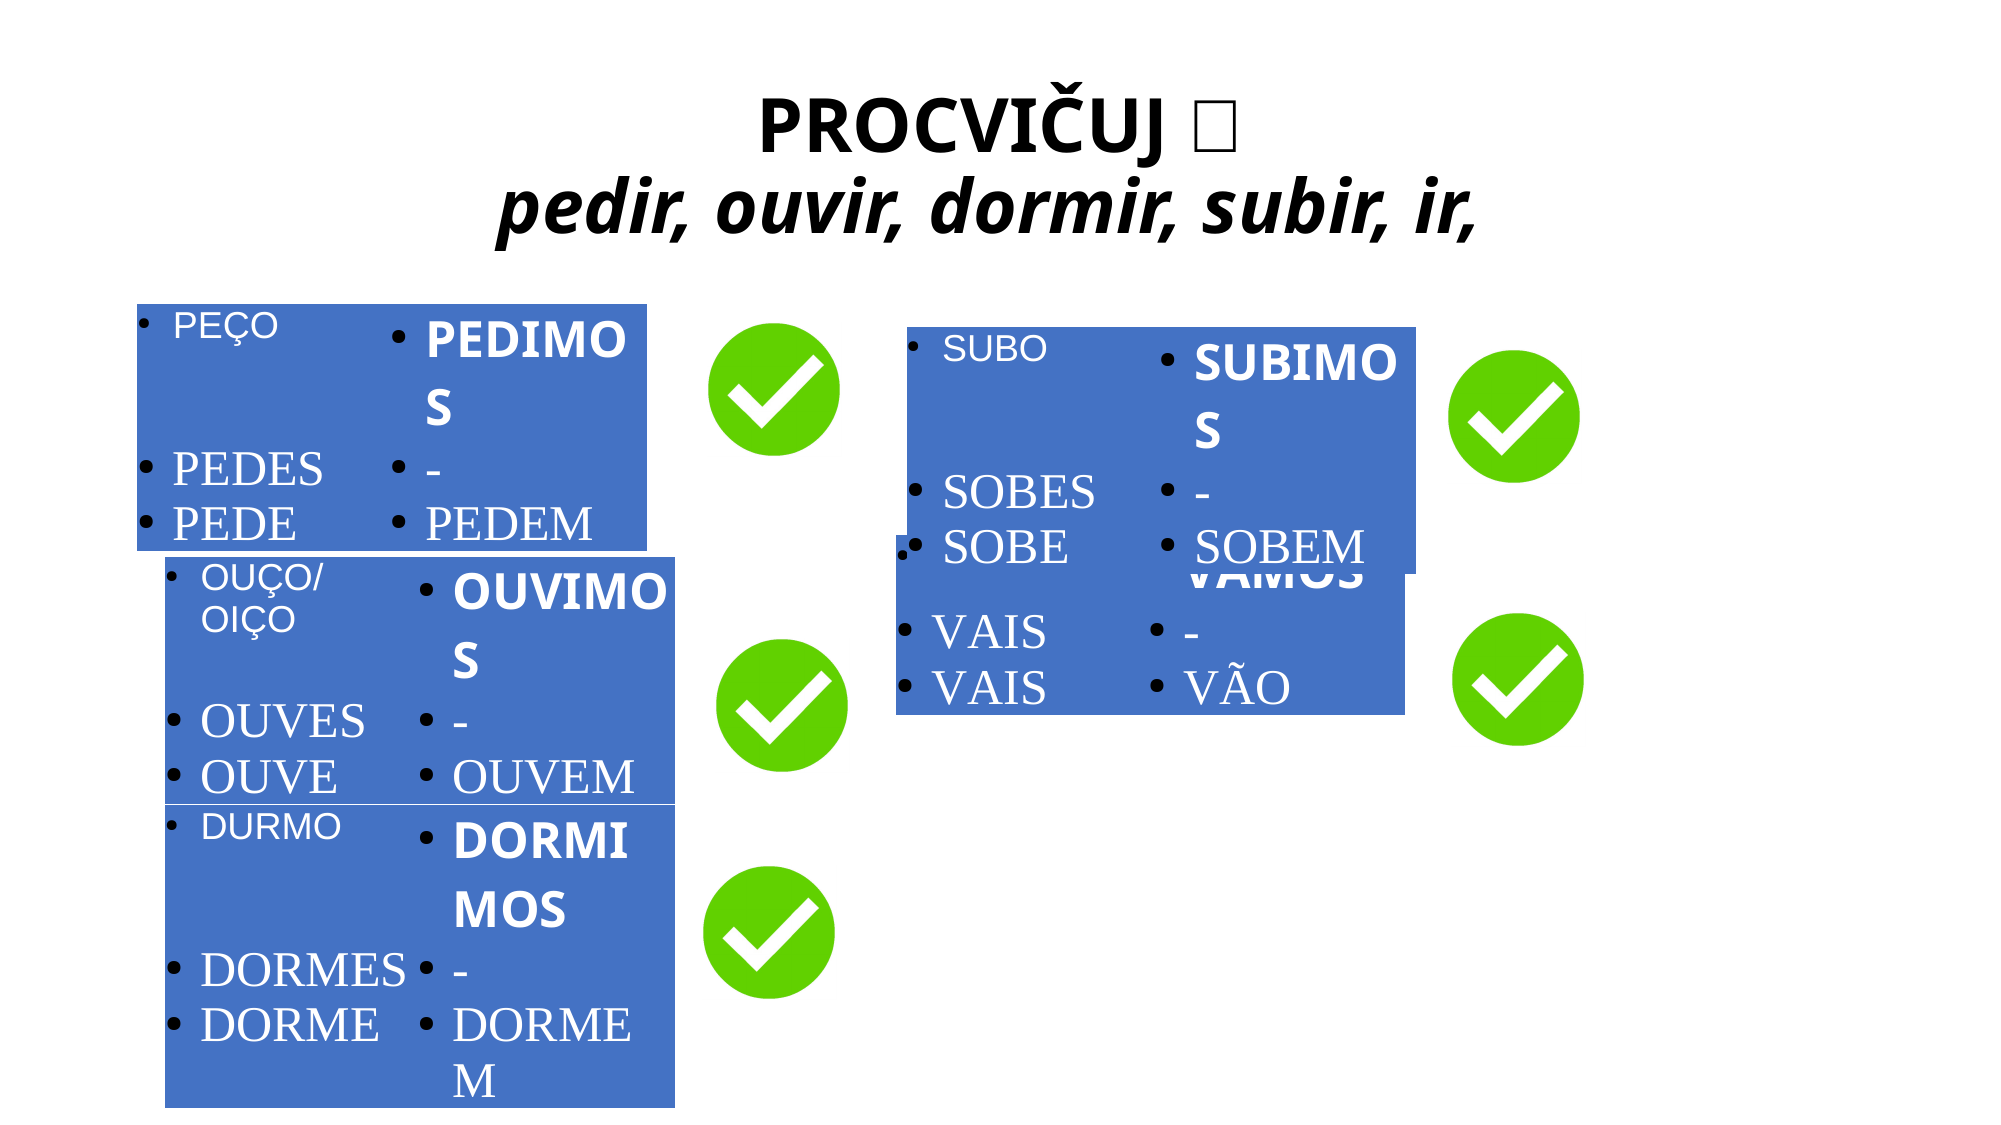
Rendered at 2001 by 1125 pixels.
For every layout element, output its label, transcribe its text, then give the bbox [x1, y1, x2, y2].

table_header OUVIMOS [417, 557, 675, 693]
table_cell OUVEM [417, 749, 675, 804]
table_cell OUVE [165, 749, 417, 804]
table_cell - [417, 942, 675, 997]
table_header SUBIMOS [1159, 327, 1416, 464]
table_header VOU [896, 535, 1148, 604]
table_header VAMOS [1308, 574, 1326, 582]
table_cell SOBE [907, 519, 1159, 574]
picture [1447, 349, 1582, 485]
table_cell VAIS [896, 660, 1148, 715]
table_cell - [417, 693, 675, 749]
picture [707, 322, 842, 457]
table_cell DORMES [165, 942, 417, 997]
picture [702, 865, 837, 1000]
table_cell PEDEM [390, 496, 647, 551]
table_header PEDIMOS [390, 304, 647, 441]
table_cell SOBEM [1159, 519, 1416, 574]
table_cell - [1148, 604, 1405, 660]
table_cell PEDE [137, 496, 390, 551]
table_header PEÇO [137, 304, 390, 441]
table_header OUÇO/OIÇO [165, 557, 417, 693]
table_cell - [390, 441, 647, 496]
table_cell OUVES [165, 693, 417, 749]
table_cell SOBES [907, 464, 1159, 519]
picture [715, 638, 850, 773]
table_cell - [1159, 464, 1416, 519]
table_header VAMOS [1148, 574, 1405, 604]
table_cell VAIS [896, 604, 1148, 660]
table_cell DORME [165, 997, 417, 1108]
table_cell VÃO [1148, 660, 1405, 715]
title PROCVIČUJ  pedir, ouvir, dormir, subir, ir, [137, 59, 1863, 278]
table_cell DORMEM [417, 997, 675, 1108]
table_header DURMO [165, 805, 417, 942]
table_cell PEDES [137, 441, 390, 496]
table_header SUBO [907, 327, 1159, 464]
picture [1451, 612, 1586, 747]
table_header DORMIMOS [417, 805, 675, 942]
